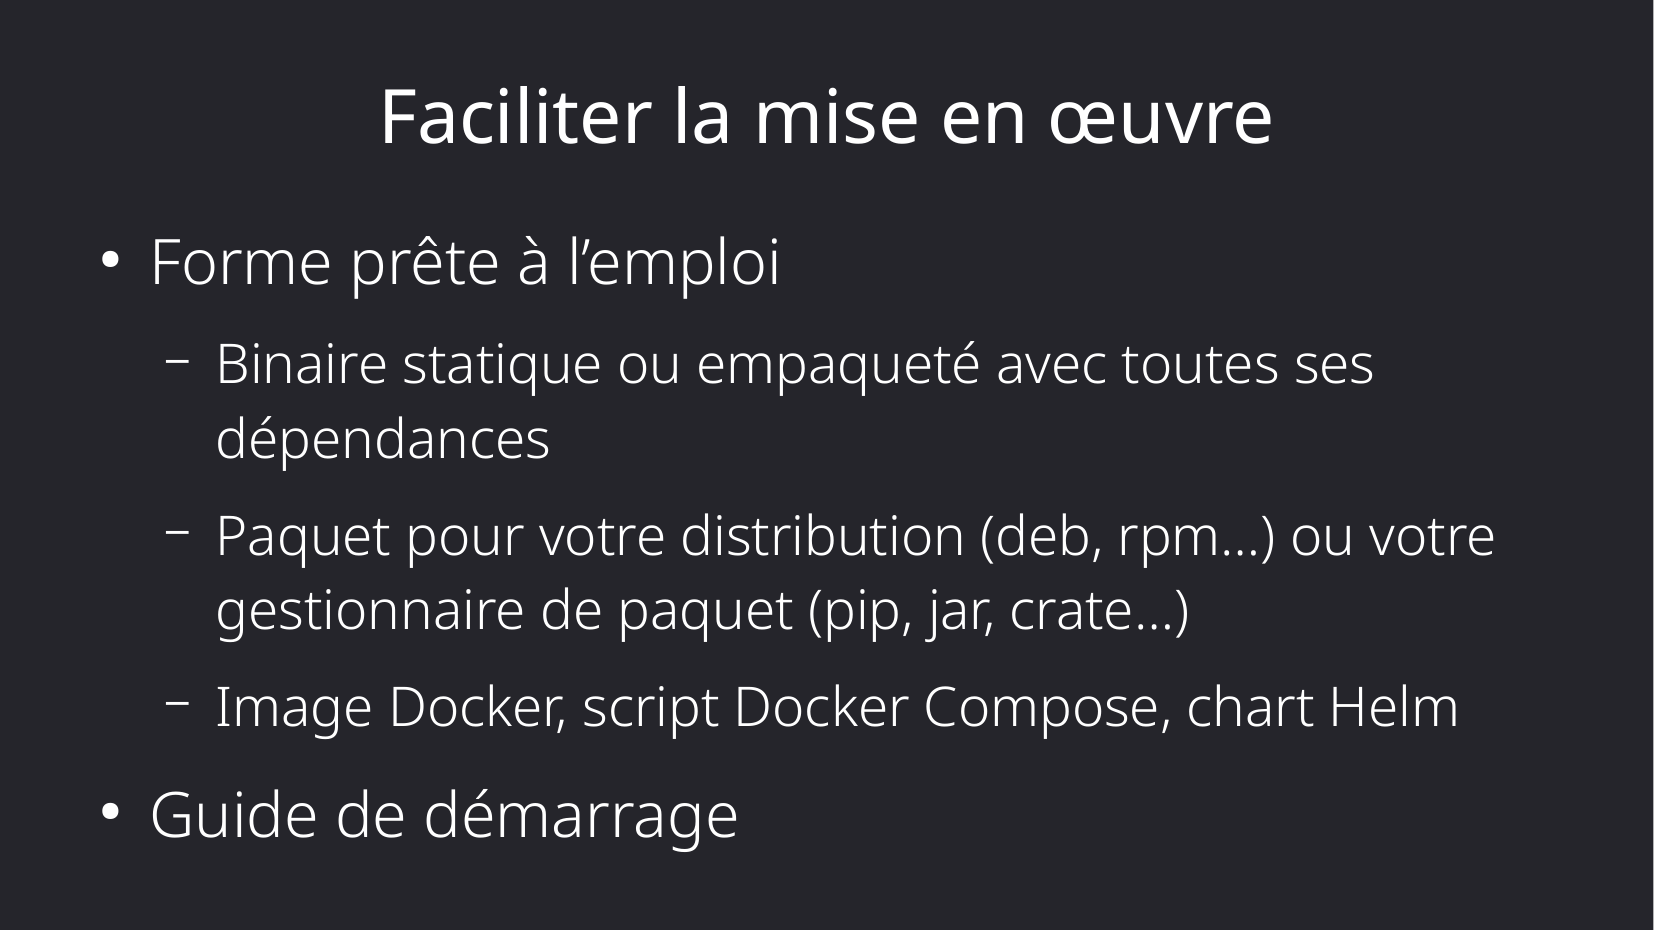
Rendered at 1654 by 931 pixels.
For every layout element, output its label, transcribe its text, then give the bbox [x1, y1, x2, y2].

title Faciliter la mise en œuvre [82, 37, 1571, 193]
list Forme prête à l’emploi Binaire statique ou empaqueté avec toutes ses dépendances Paquet pour votre distribution (deb, rpm…) ou votre gestionnaire de paquet (pip, jar, crate…) Image Docker, script Docker Compose, chart Helm Guide de démarrage [82, 217, 1571, 857]
